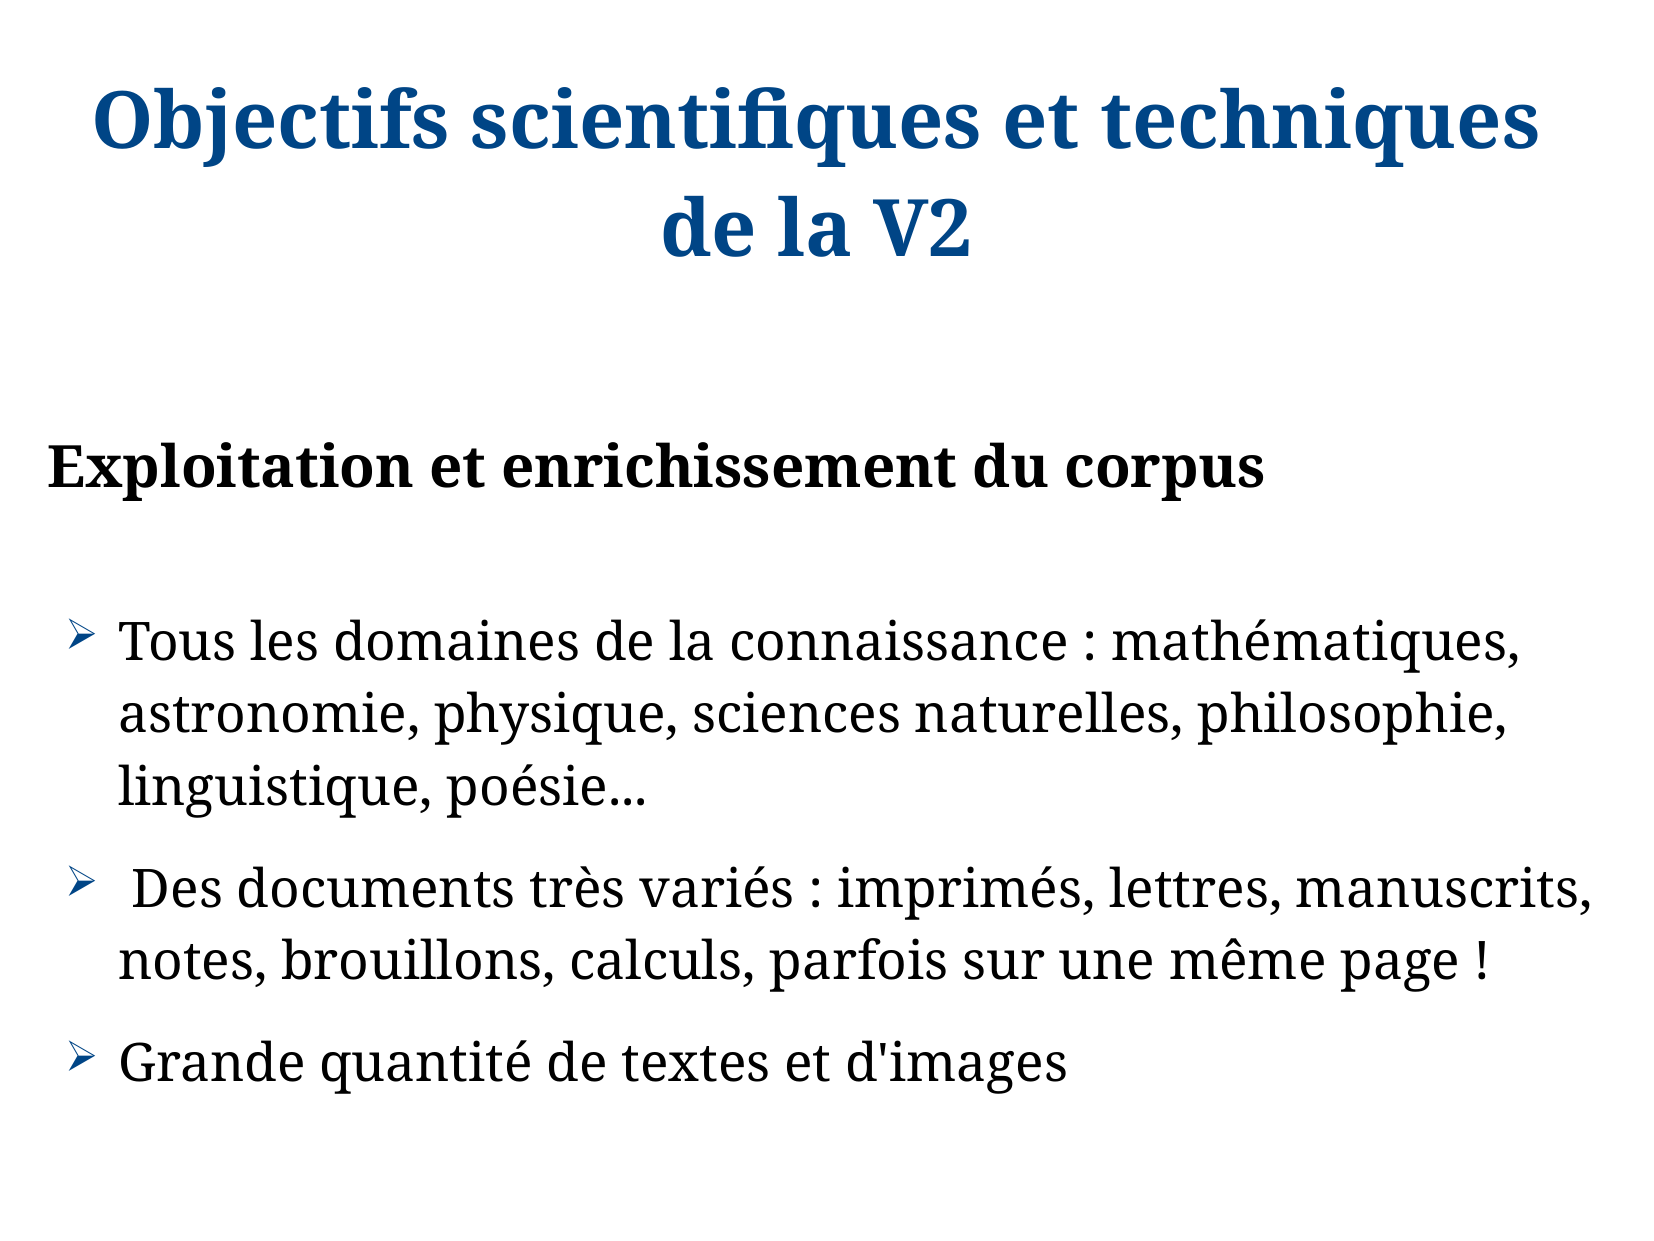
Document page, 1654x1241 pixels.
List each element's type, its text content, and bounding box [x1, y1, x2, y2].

list Exploitation et enrichissement du corpus Tous les domaines de la connaissance : mathématiques, astronomie, physique, sciences naturelles, philosophie, linguistique, poésie... Des documents très variés : imprimés, lettres, manuscrits, notes, brouillons, calculs, parfois sur une même page ! Grande quantité de textes et d'images [47, 330, 1607, 1134]
title Objectifs scientifiques et techniques de la V2 [82, 32, 1571, 313]
